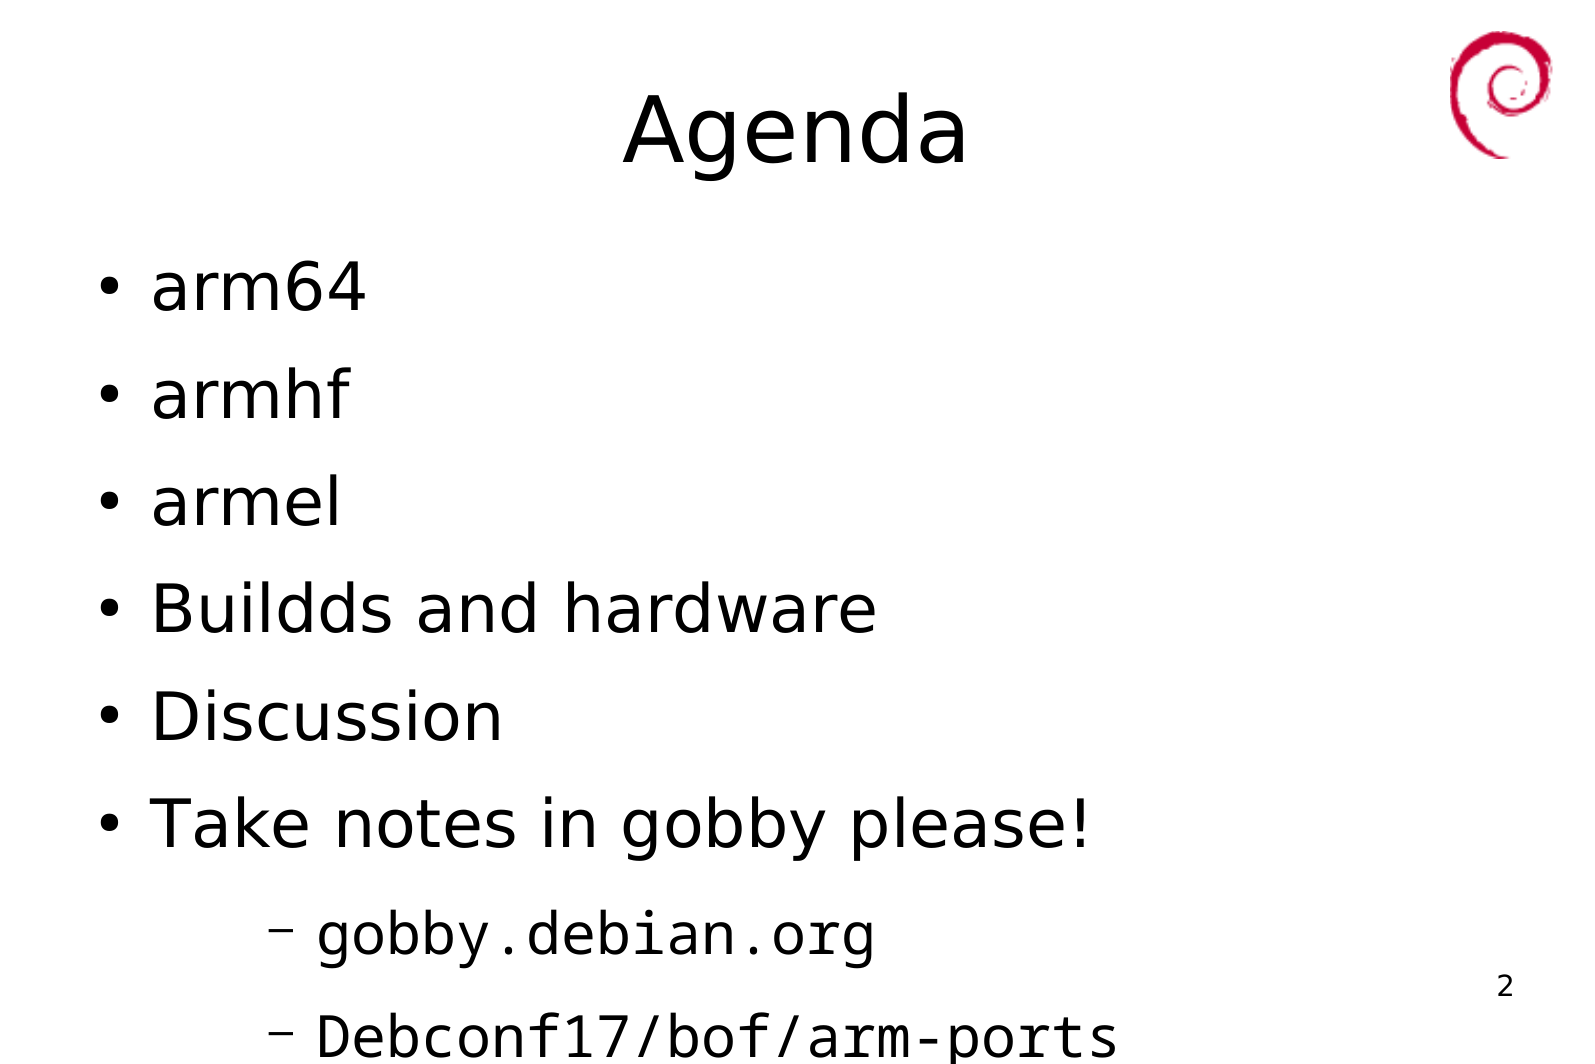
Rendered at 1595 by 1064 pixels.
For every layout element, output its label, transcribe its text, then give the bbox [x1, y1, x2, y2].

list arm64 armhf armel Buildds and hardware Discussion Take notes in gobby please! gobby.debian.org Debconf17/bof/arm-ports [79, 248, 1515, 1052]
title Agenda [79, 42, 1515, 220]
picture [1450, 31, 1555, 159]
